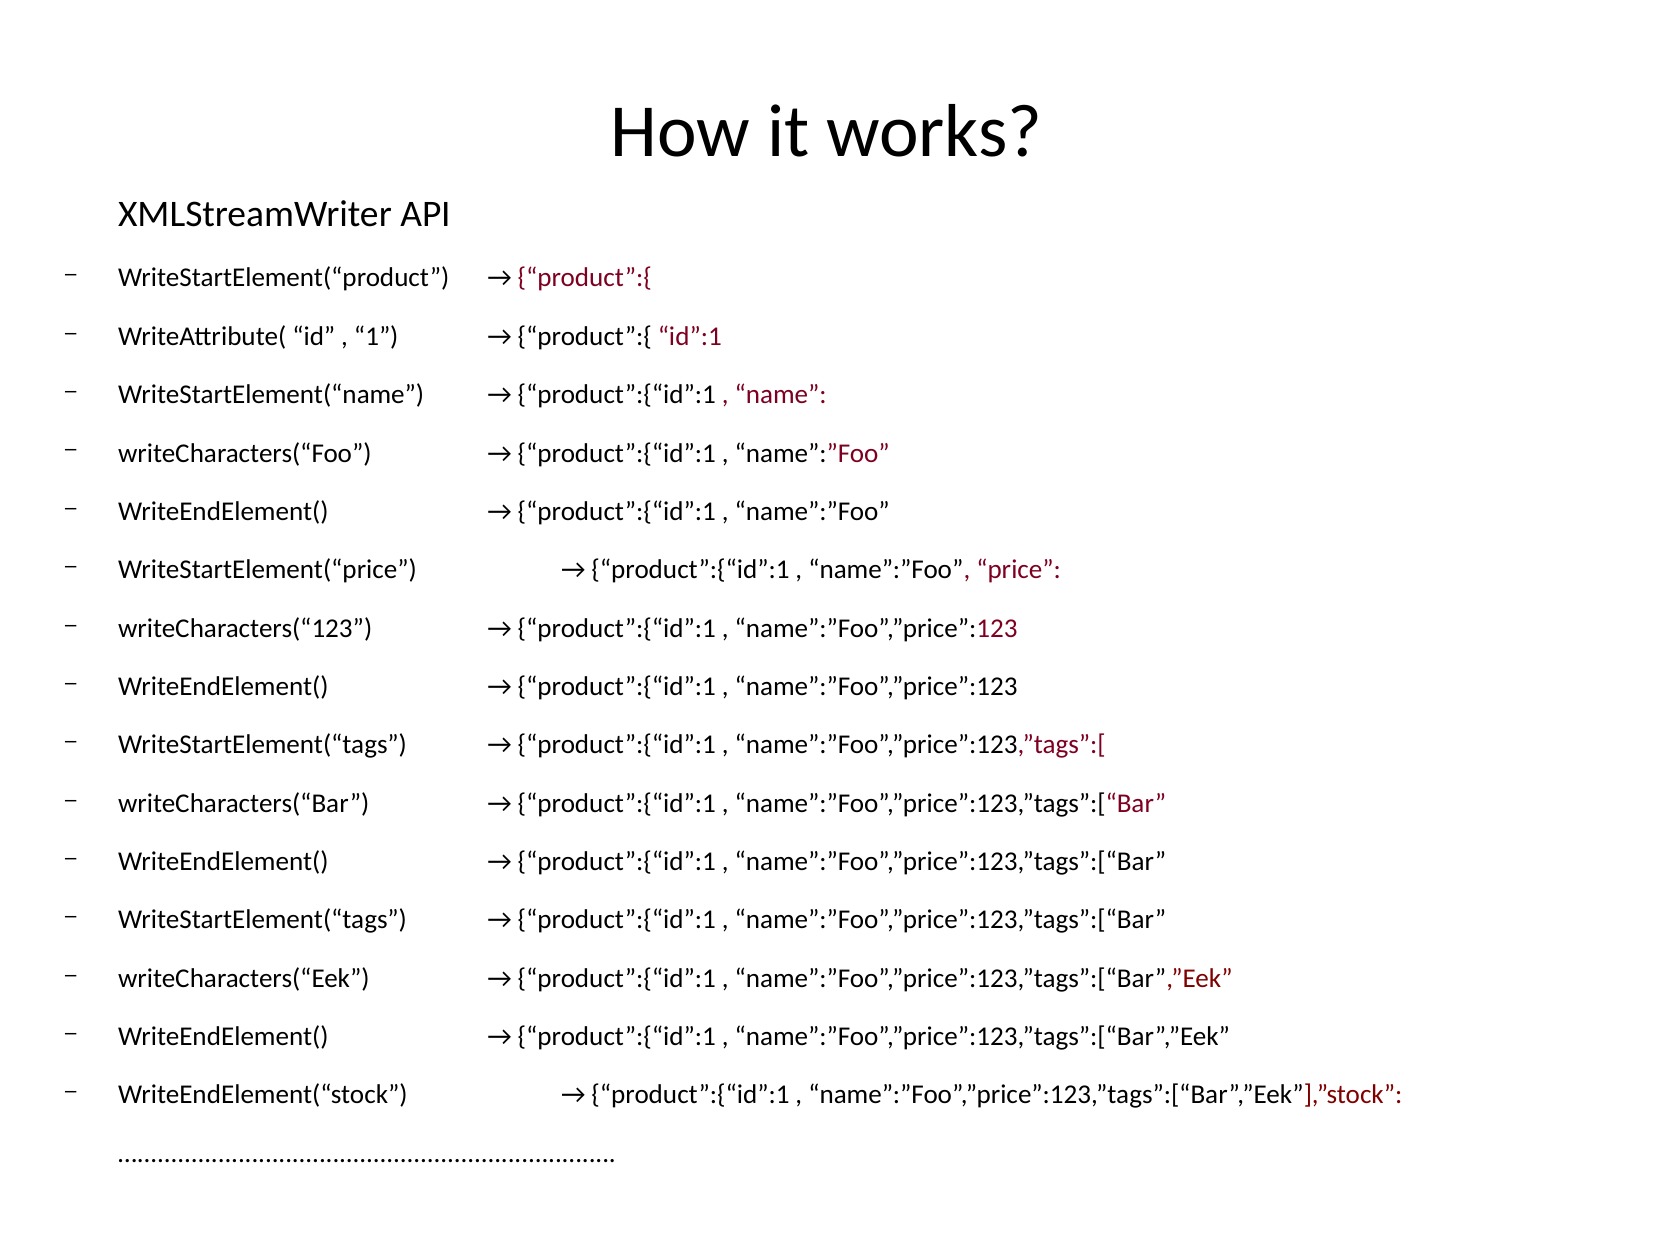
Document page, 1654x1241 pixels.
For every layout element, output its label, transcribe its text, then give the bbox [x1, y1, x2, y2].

list XMLStreamWriter API WriteStartElement(“product”) → {“product”:{ WriteAttribute( “id” , “1”) → {“product”:{ “id”:1 WriteStartElement(“name”) → {“product”:{“id”:1 , “name”: writeCharacters(“Foo”) → {“product”:{“id”:1 , “name”:”Foo” WriteEndElement() → {“product”:{“id”:1 , “name”:”Foo” WriteStartElement(“price”) → {“product”:{“id”:1 , “name”:”Foo”, “price”: writeCharacters(“123”) → {“product”:{“id”:1 , “name”:”Foo”,”price”:123 WriteEndElement() → {“product”:{“id”:1 , “name”:”Foo”,”price”:123 WriteStartElement(“tags”) → {“product”:{“id”:1 , “name”:”Foo”,”price”:123,”tags”:[ writeCharacters(“Bar”) → {“product”:{“id”:1 , “name”:”Foo”,”price”:123,”tags”:[“Bar” WriteEndElement() → {“product”:{“id”:1 , “name”:”Foo”,”price”:123,”tags”:[“Bar” WriteStartElement(“tags”) → {“product”:{“id”:1 , “name”:”Foo”,”price”:123,”tags”:[“Bar” writeCharacters(“Eek”) → {“product”:{“id”:1 , “name”:”Foo”,”price”:123,”tags”:[“Bar”,”Eek” WriteEndElement() → {“product”:{“id”:1 , “name”:”Foo”,”price”:123,”tags”:[“Bar”,”Eek” WriteEndElement(“stock”) → {“product”:{“id”:1 , “name”:”Foo”,”price”:123,”tags”:[“Bar”,”Eek”],”stock”: …....................................................................... [0, 188, 1654, 1217]
title How it works? [82, 23, 1571, 188]
